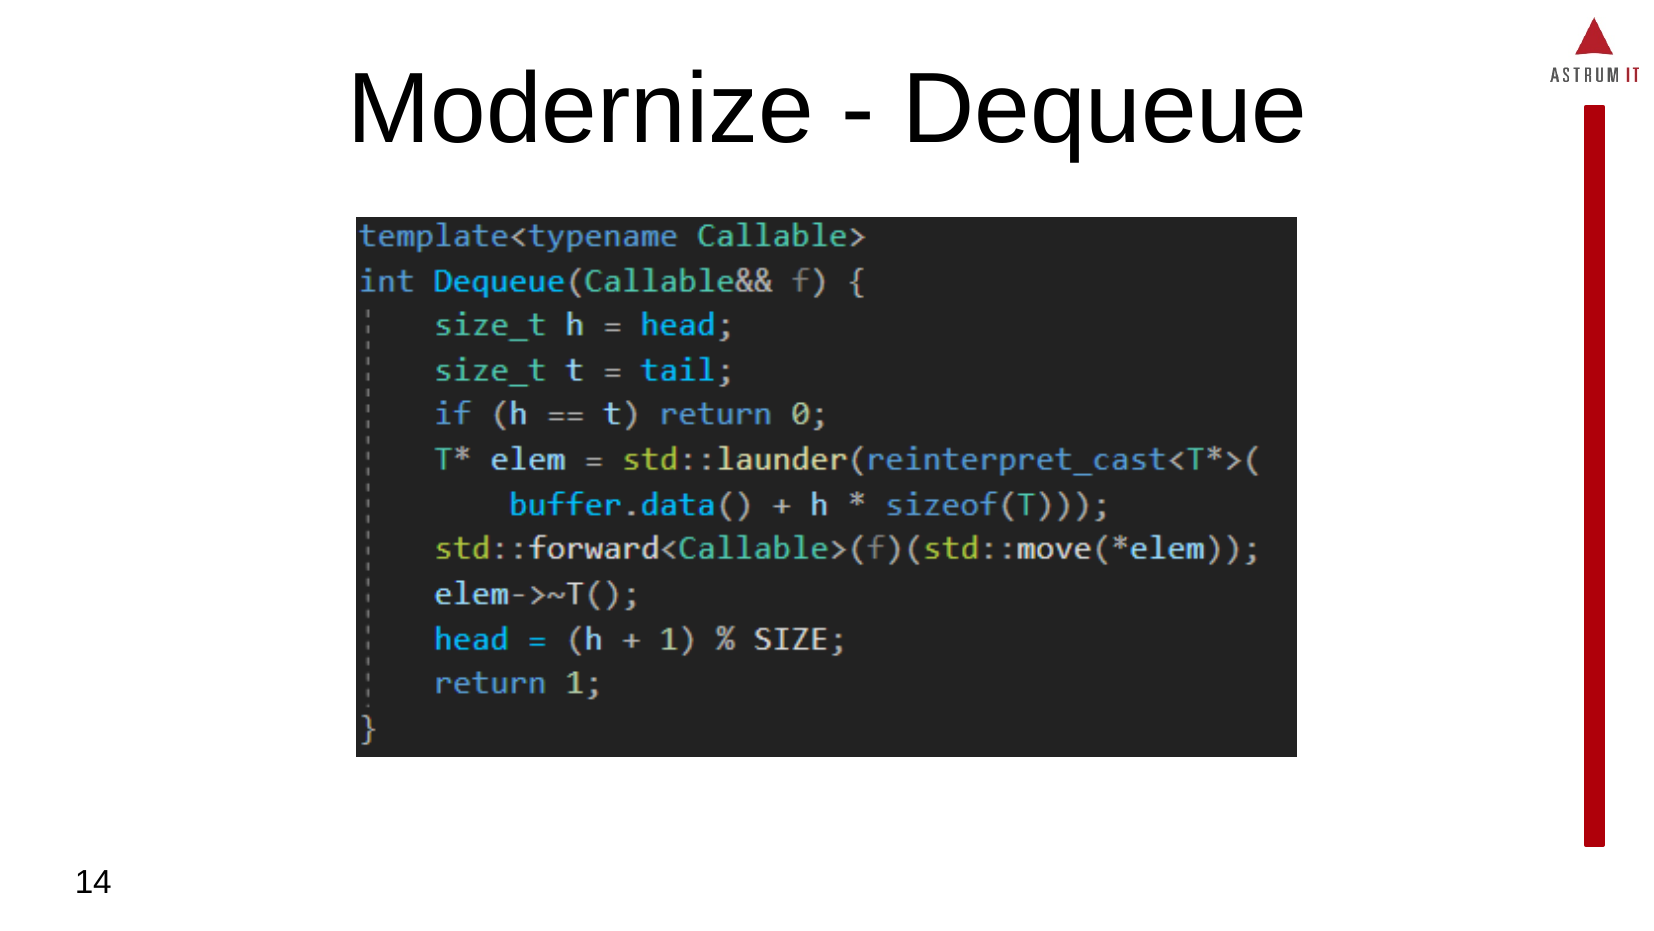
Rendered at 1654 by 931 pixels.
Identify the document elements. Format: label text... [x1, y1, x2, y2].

title Modernize - Dequeue [114, 30, 1541, 186]
picture [356, 217, 1297, 757]
picture [1550, 17, 1639, 82]
